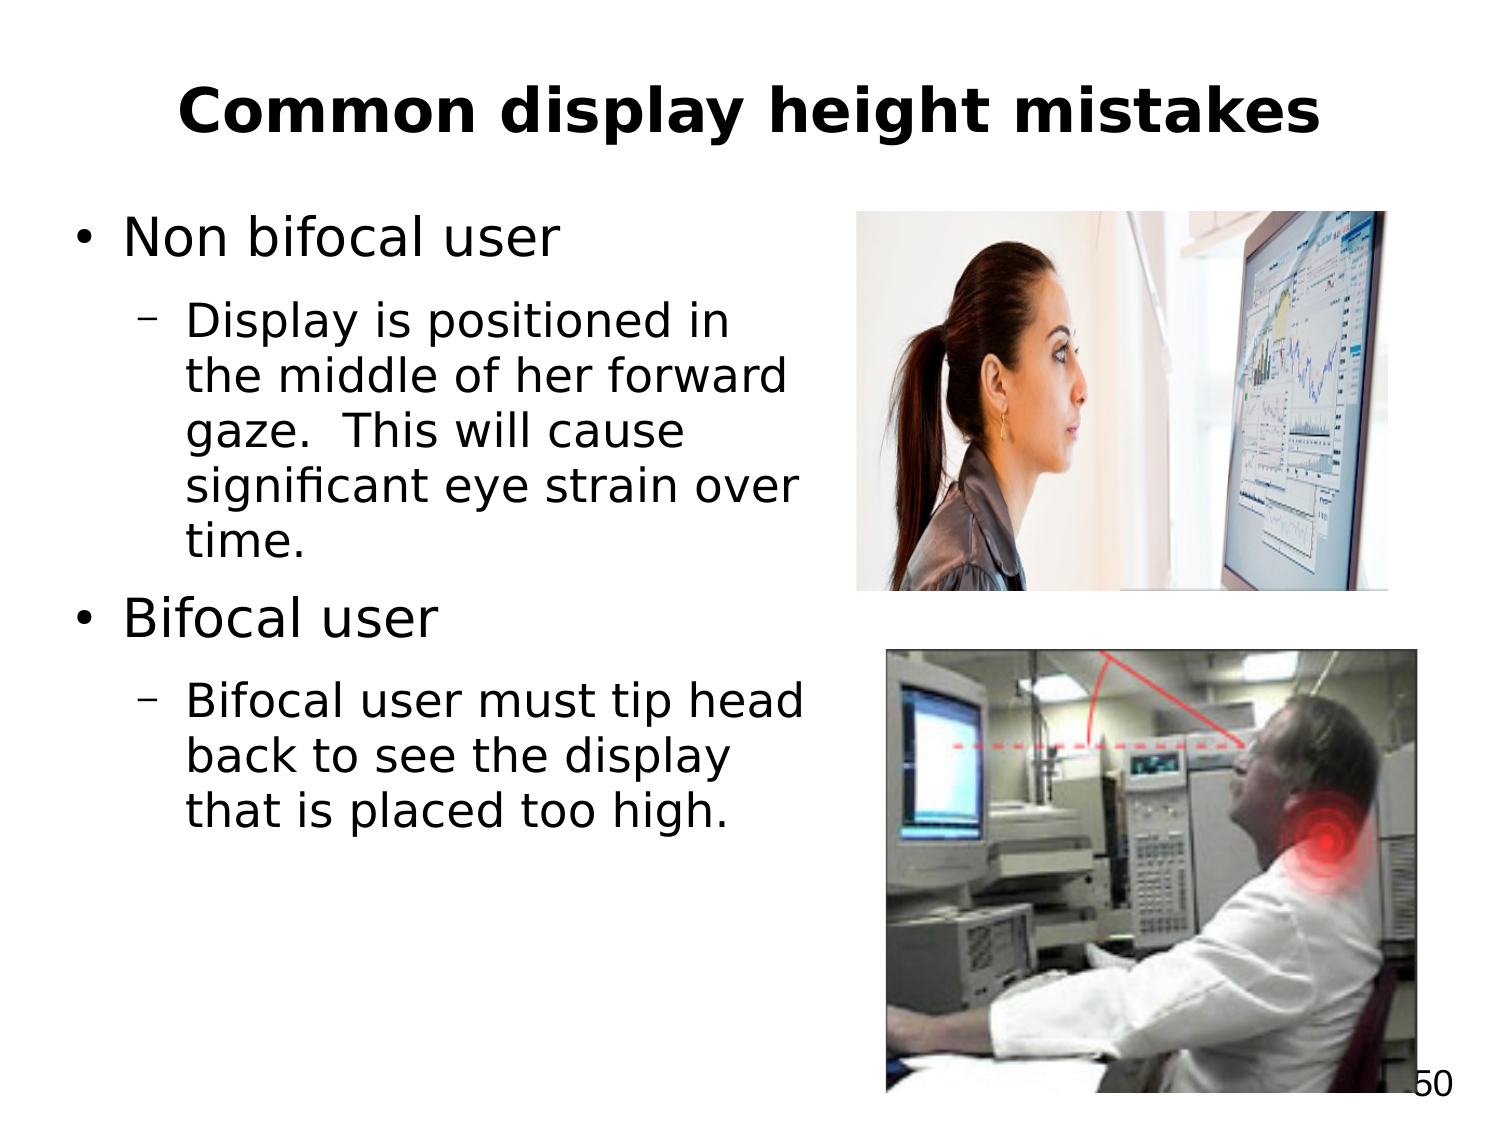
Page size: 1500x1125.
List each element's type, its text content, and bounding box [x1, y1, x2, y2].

list Non bifocal user Display is positioned in the middle of her forward gaze. This will cause significant eye strain over time. Bifocal user Bifocal user must tip head back to see the display that is placed too high. [59, 206, 811, 860]
picture [856, 211, 1388, 591]
picture [885, 649, 1418, 1093]
title Common display height mistakes [75, 44, 1425, 177]
